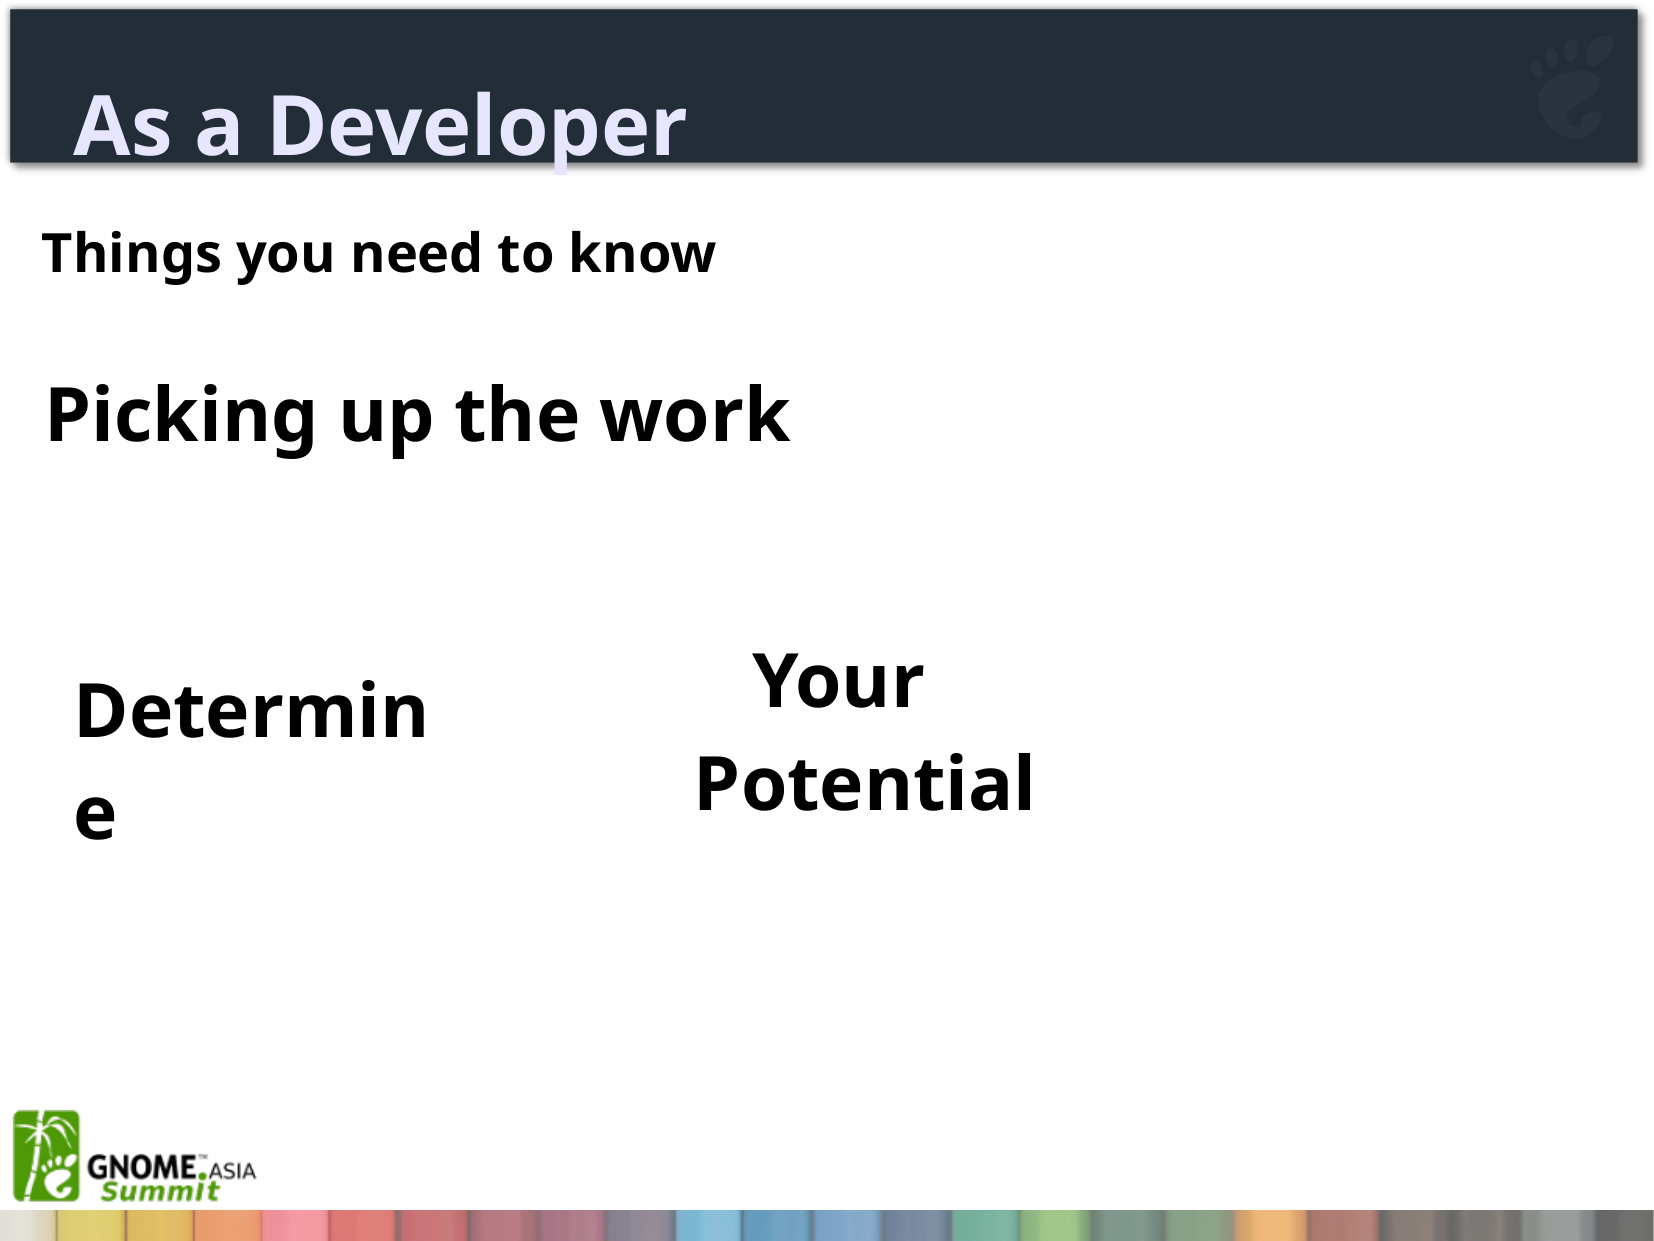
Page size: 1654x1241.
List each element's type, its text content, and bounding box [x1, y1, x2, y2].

text_box Your Potential [679, 620, 1063, 827]
text_box Picking up the work [29, 354, 1063, 454]
text_box Things you need to know [26, 206, 1182, 294]
picture [0, 0, 1654, 179]
text_box As a Developer [59, 59, 690, 168]
text_box Determine [59, 649, 472, 749]
picture [0, 1101, 1654, 1241]
